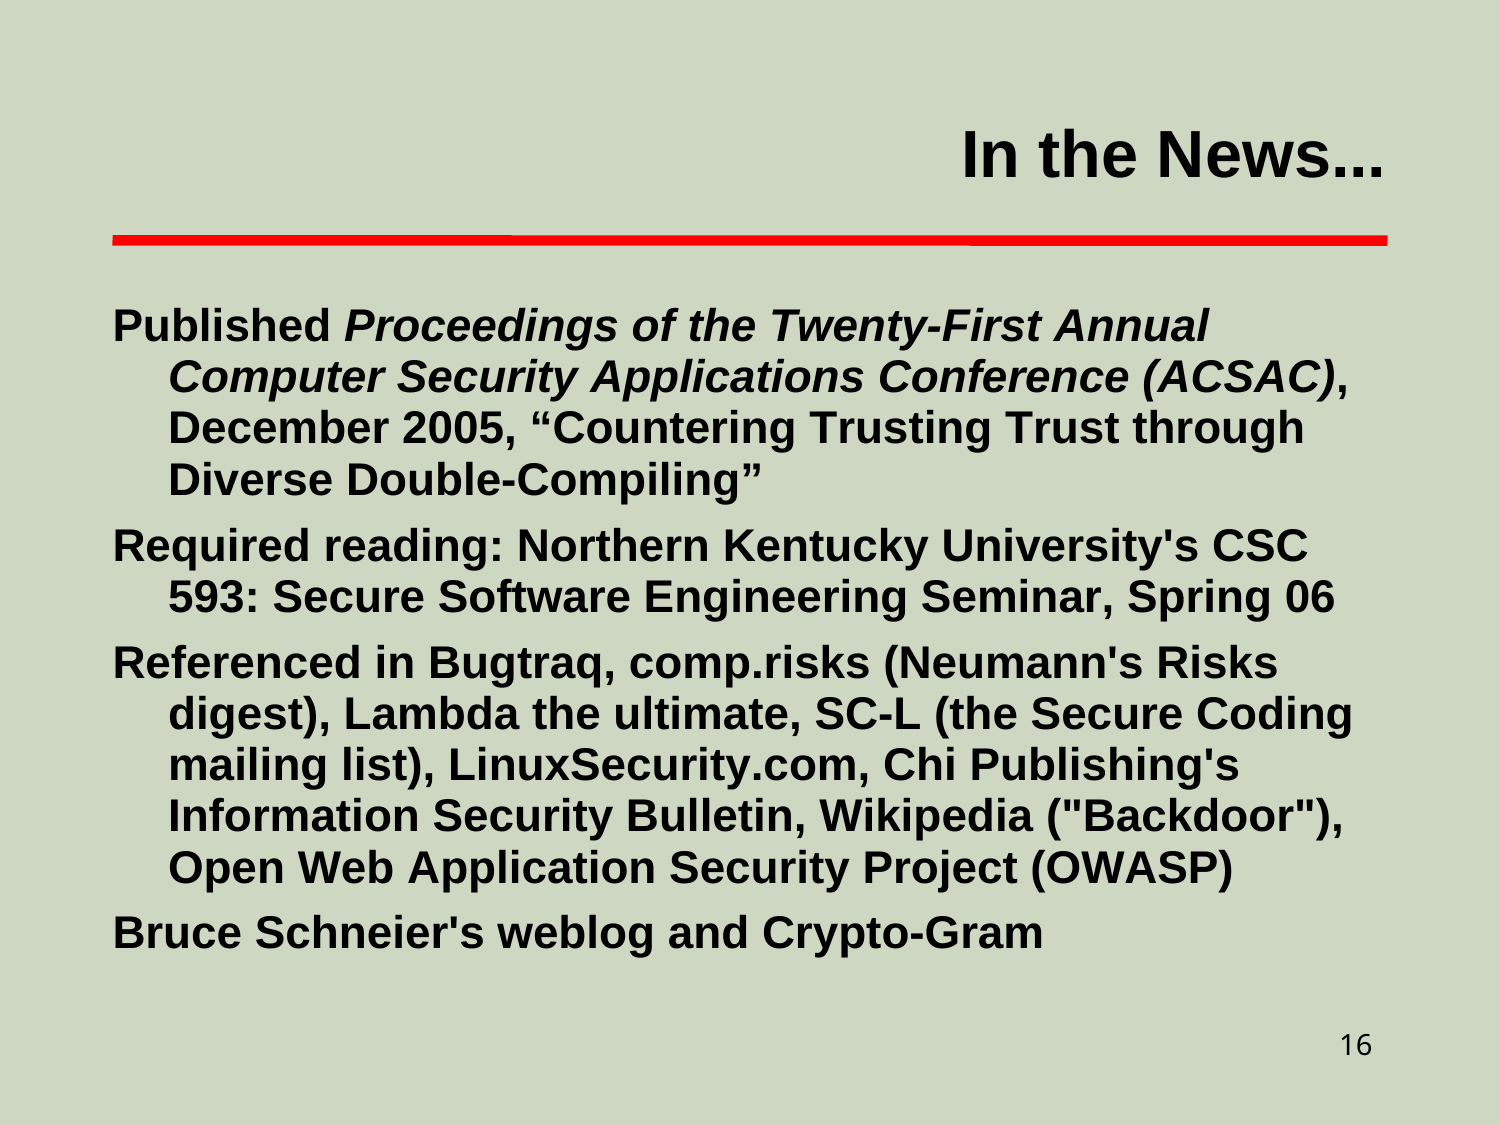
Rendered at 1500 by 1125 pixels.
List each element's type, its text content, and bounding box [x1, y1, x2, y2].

title In the News... [124, 85, 1387, 224]
list Published Proceedings of the Twenty-First Annual Computer Security Applications Conference (ACSAC), December 2005, “Countering Trusting Trust through Diverse Double-Compiling” Required reading: Northern Kentucky University's CSC 593: Secure Software Engineering Seminar, Spring 06 Referenced in Bugtraq, comp.risks (Neumann's Risks digest), Lambda the ultimate, SC-L (the Secure Coding mailing list), LinuxSecurity.com, Chi Publishing's Information Security Bulletin, Wikipedia ("Backdoor"), Open Web Application Security Project (OWASP) Bruce Schneier's weblog and Crypto-Gram [112, 299, 1387, 1088]
